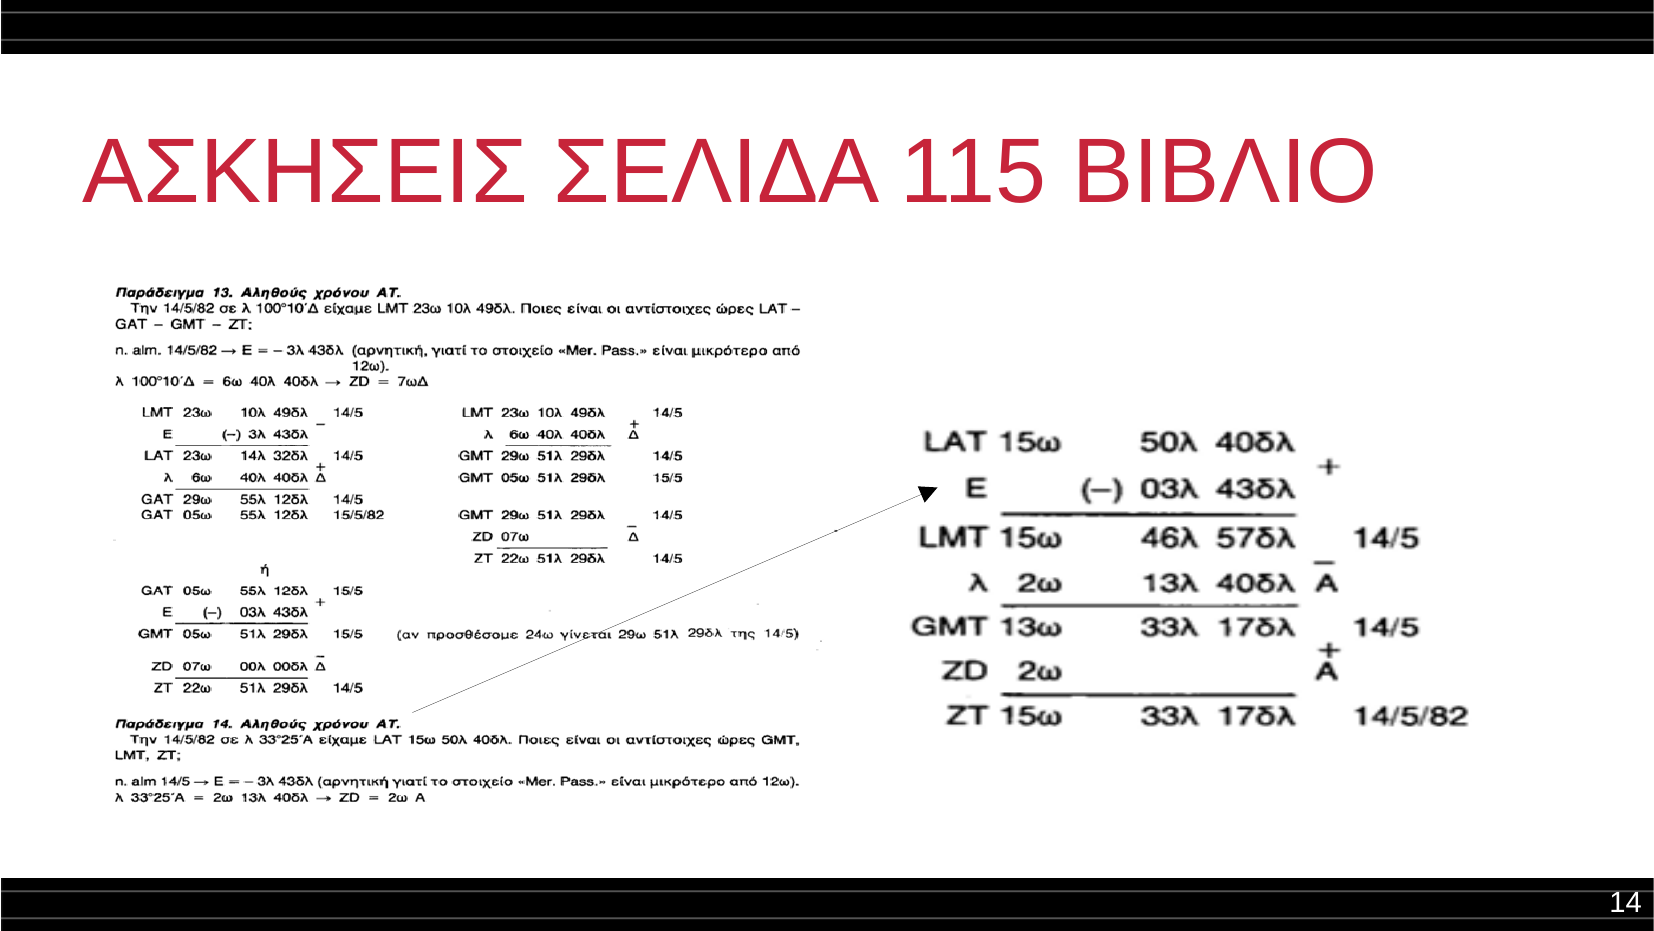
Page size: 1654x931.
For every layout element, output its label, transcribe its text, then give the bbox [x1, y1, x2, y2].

picture [1, 0, 1654, 54]
picture [75, 271, 863, 826]
picture [879, 412, 1538, 757]
title AΣΚΗΣΕΙΣ ΣΕΛΙΔΑ 115 ΒΙΒΛΙΟ [82, 92, 1571, 249]
picture [1, 878, 1654, 931]
